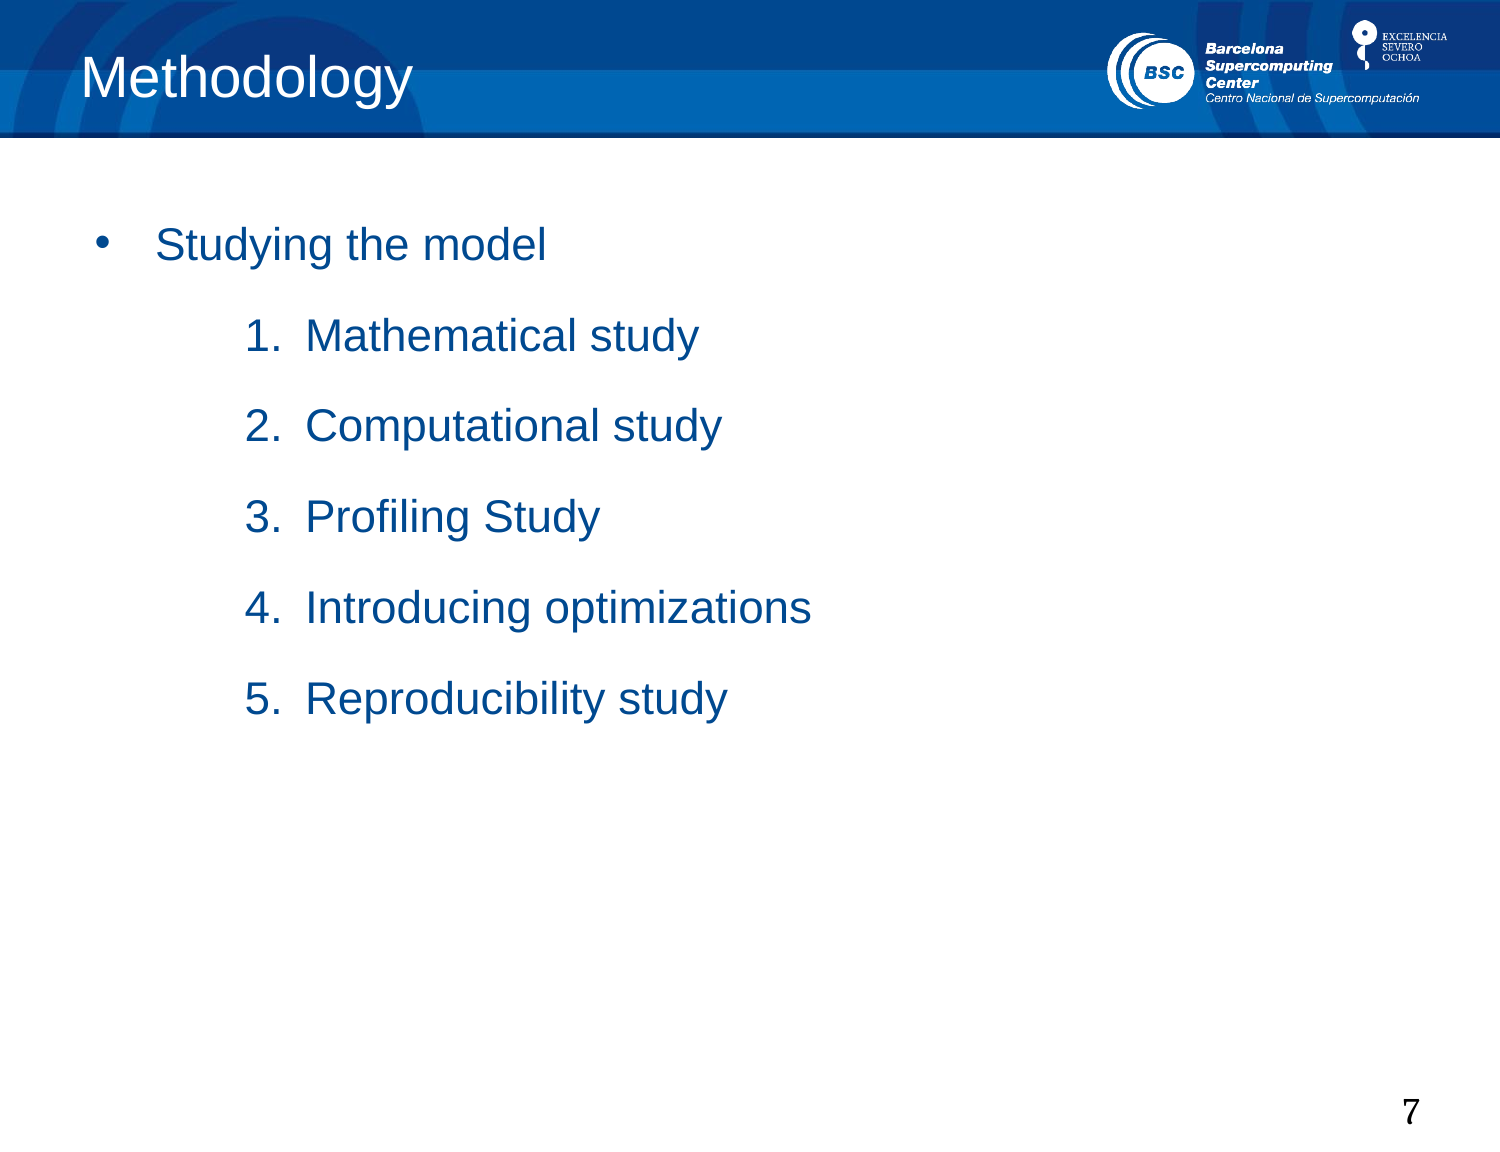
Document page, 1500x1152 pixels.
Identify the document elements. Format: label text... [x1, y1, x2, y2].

title Methodology [65, 23, 1081, 138]
picture [0, 0, 1500, 138]
list Studying the model Mathematical study Computational study Profiling Study Introducing optimizations Reproducibility study [64, 172, 1432, 1078]
